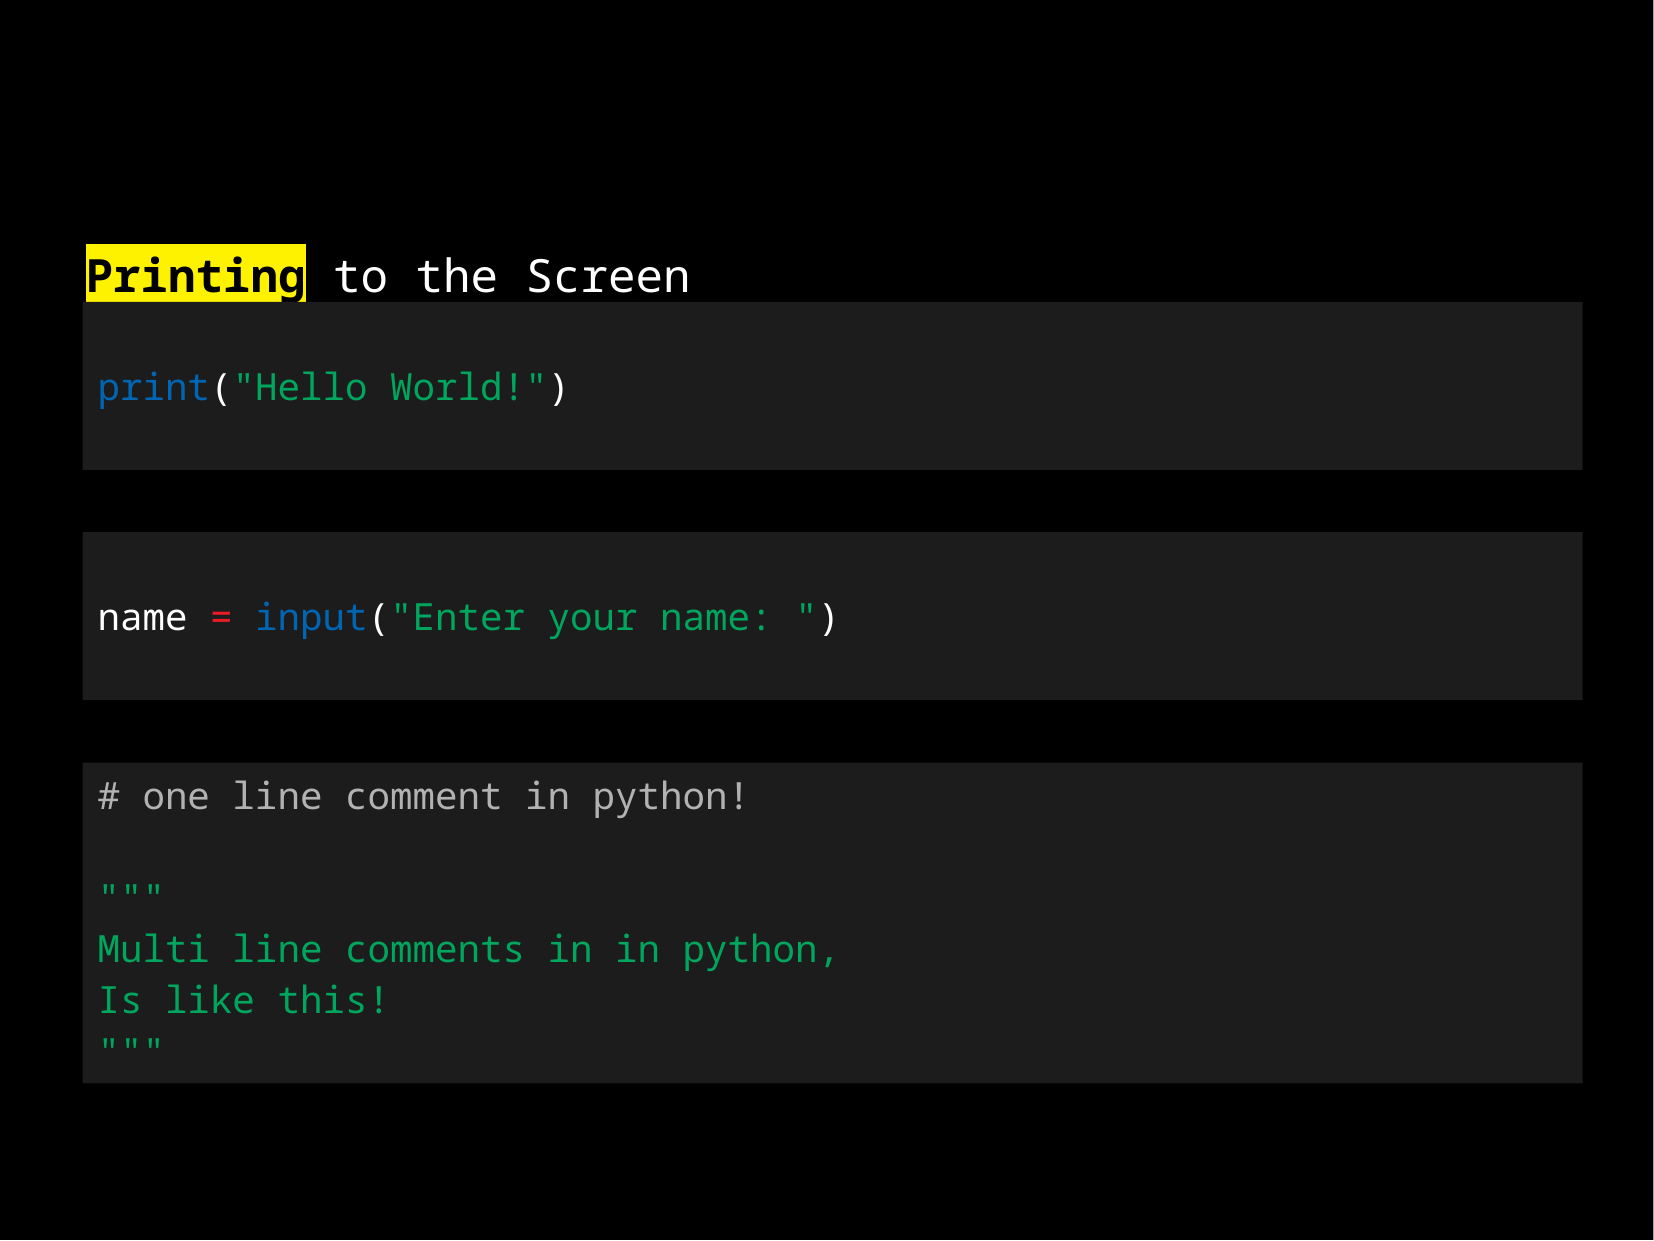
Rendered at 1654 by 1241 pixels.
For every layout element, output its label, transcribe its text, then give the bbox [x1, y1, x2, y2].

text_box Printing to the Screen Reading Keyboard Input Comments [70, 236, 1571, 790]
text_box # one line comment in python! """ Multi line comments in in python, Is like this! """ [82, 762, 1583, 1004]
text_box print("Hello World!") [82, 301, 1583, 430]
text_box name = input("Enter your name: ") [82, 532, 1583, 661]
